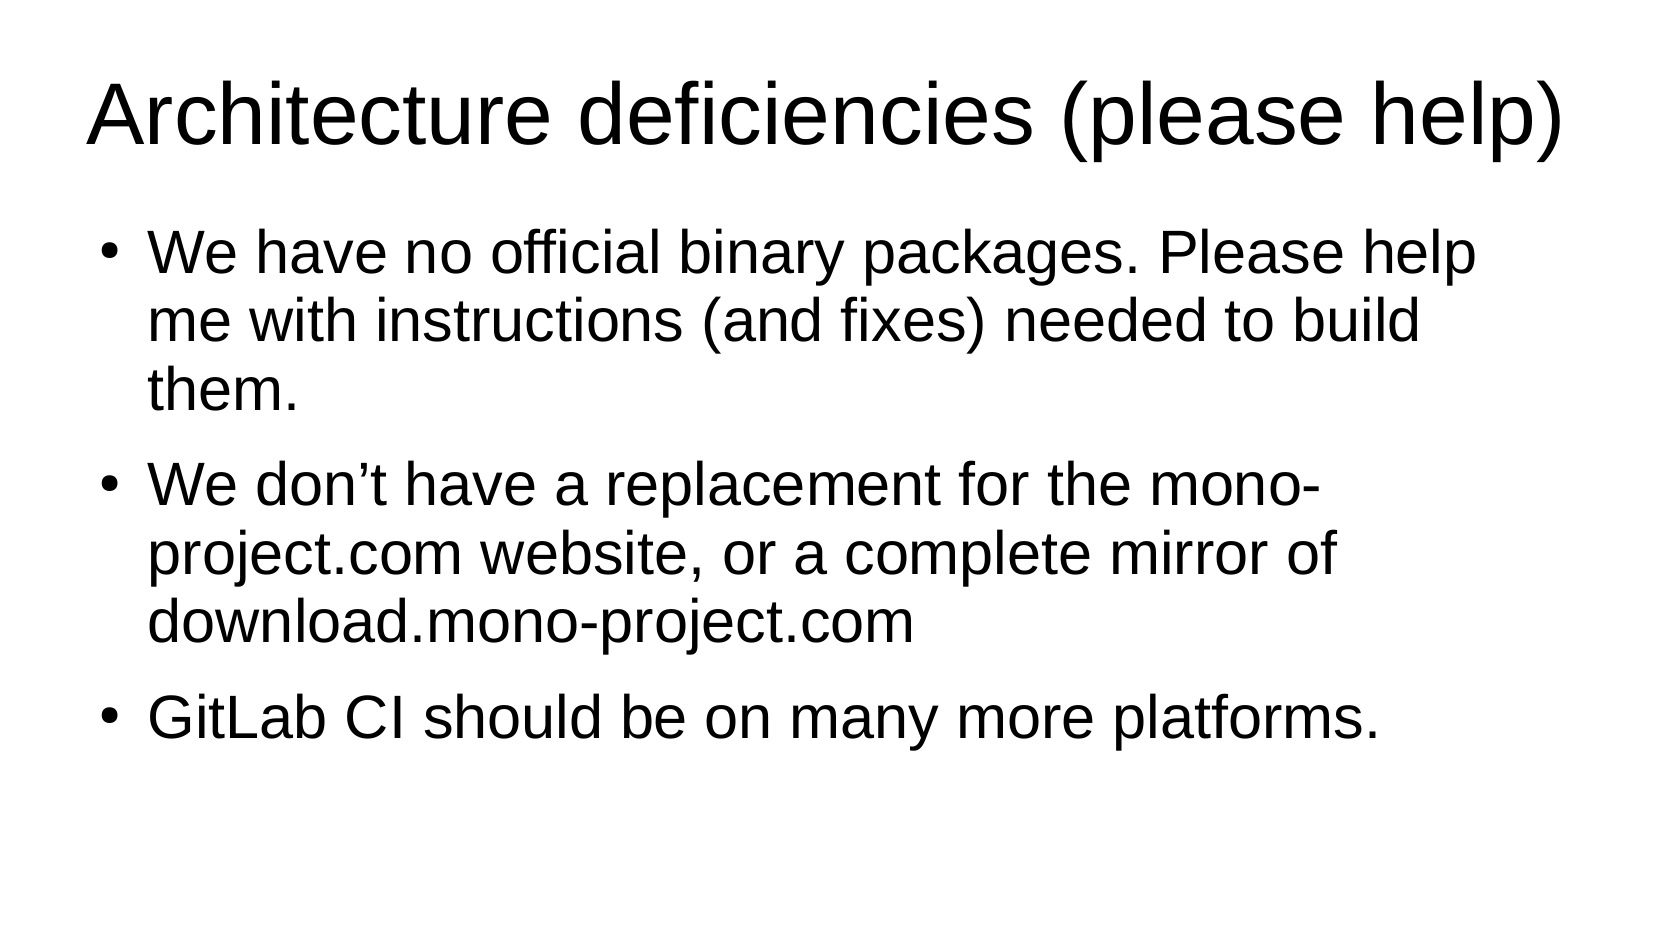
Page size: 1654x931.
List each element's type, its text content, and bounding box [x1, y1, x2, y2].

title Architecture deficiencies (please help) [82, 37, 1571, 193]
list We have no official binary packages. Please help me with instructions (and fixes) needed to build them. We don’t have a replacement for the mono-project.com website, or a complete mirror of download.mono-project.com GitLab CI should be on many more platforms. [82, 217, 1571, 758]
